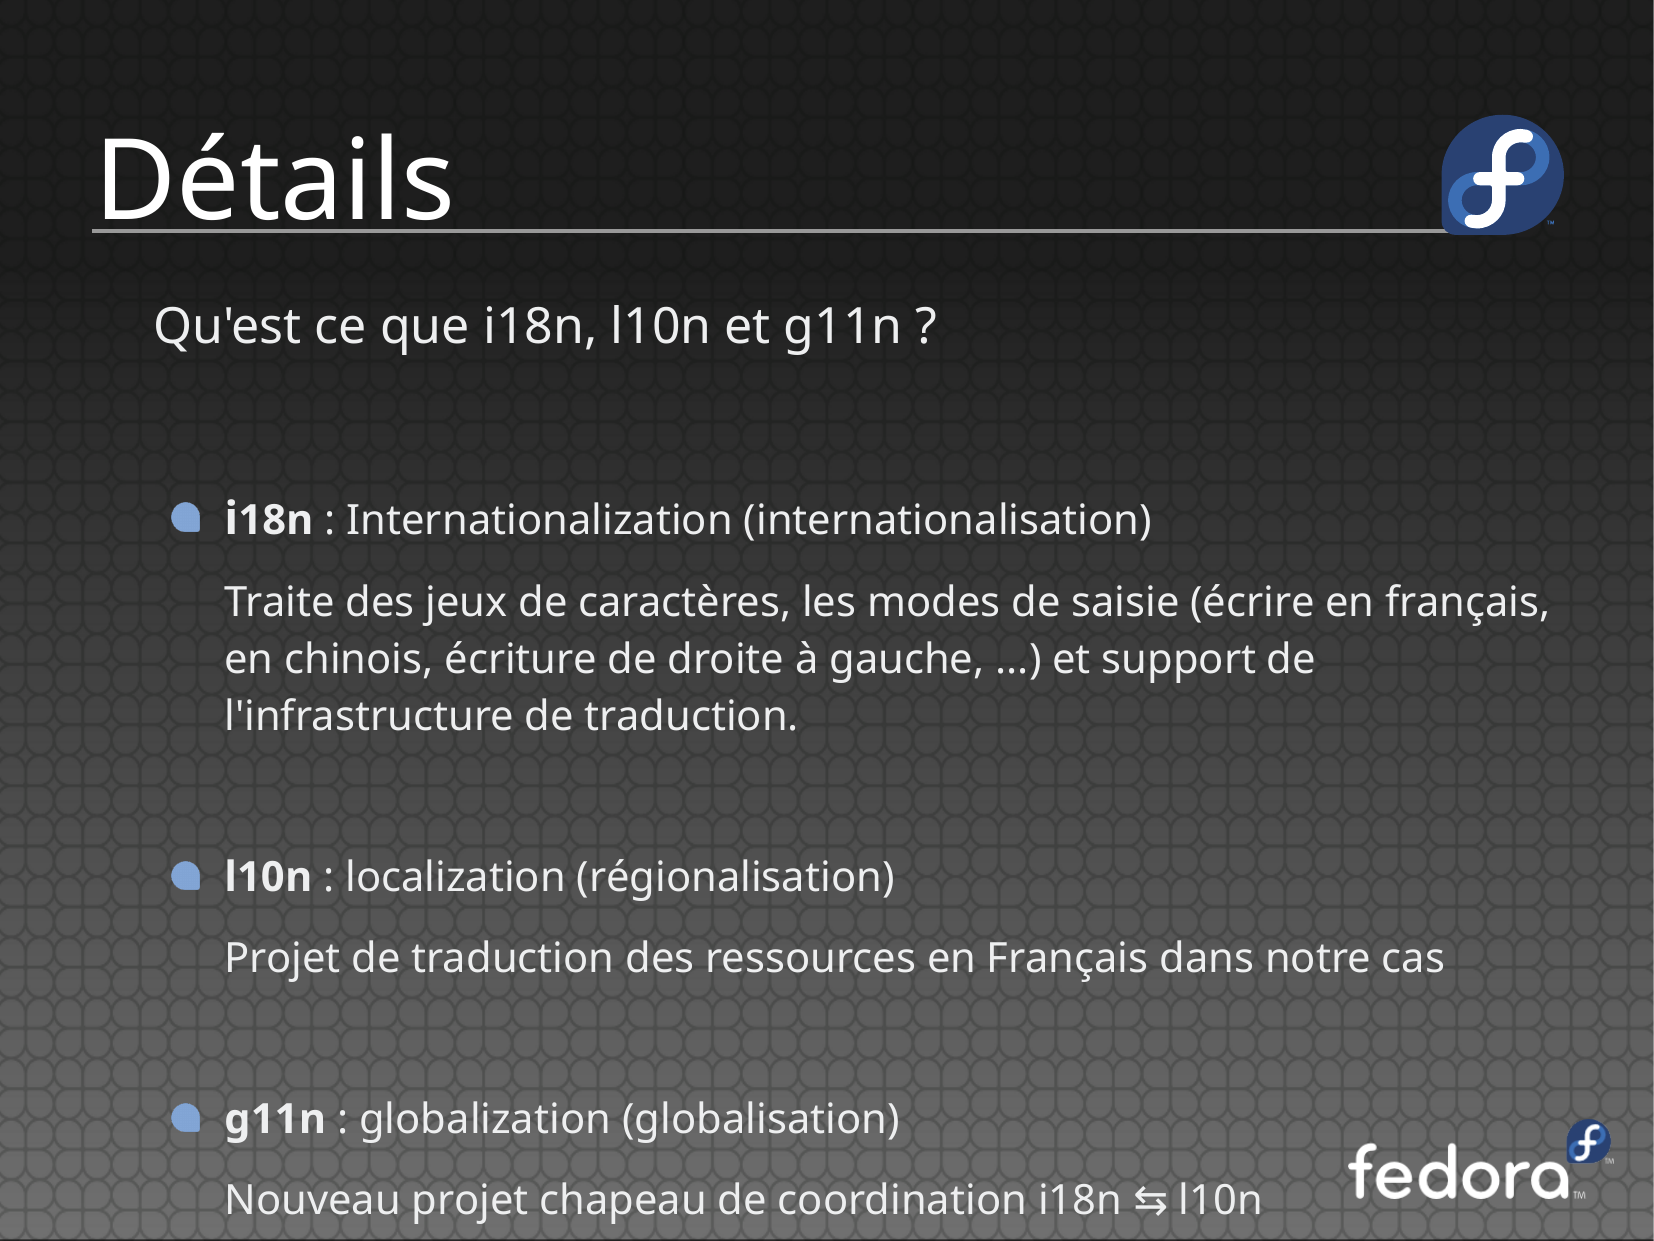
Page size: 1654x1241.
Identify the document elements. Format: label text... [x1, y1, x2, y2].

list Qu'est ce que i18n, l10n et g11n ? i18n : Internationalization (internationalisation) Traite des jeux de caractères, les modes de saisie (écrire en français, en chinois, écriture de droite à gauche, ...) et support de l'infrastructure de traduction. l10n : localization (régionalisation) Projet de traduction des ressources en Français dans notre cas g11n : globalization (globalisation) Nouveau projet chapeau de coordination i18n ⇆ l10n [82, 290, 1571, 1179]
picture [0, 0, 1654, 1241]
title Détails [94, 100, 1426, 251]
